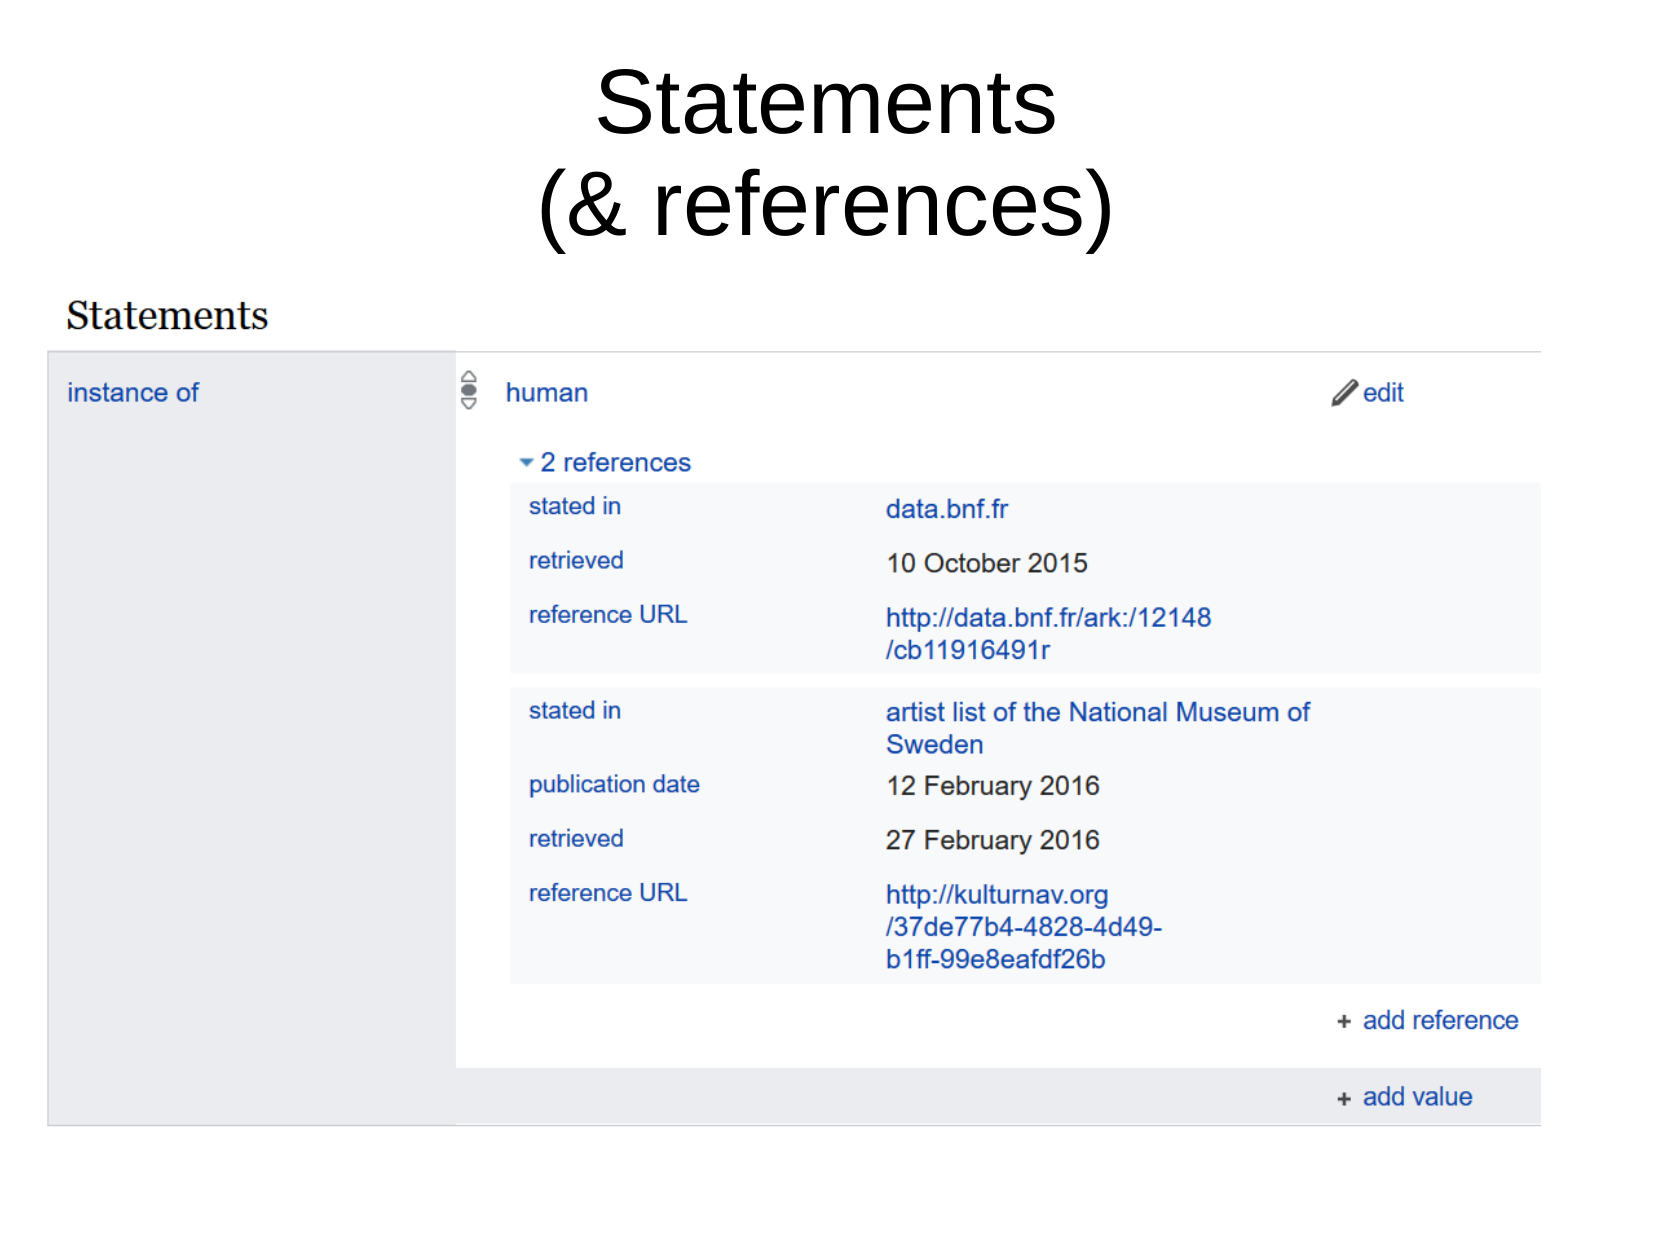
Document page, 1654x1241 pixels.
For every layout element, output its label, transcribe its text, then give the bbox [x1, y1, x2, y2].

title Statements (& references) [82, 49, 1571, 257]
picture [28, 284, 1541, 1138]
